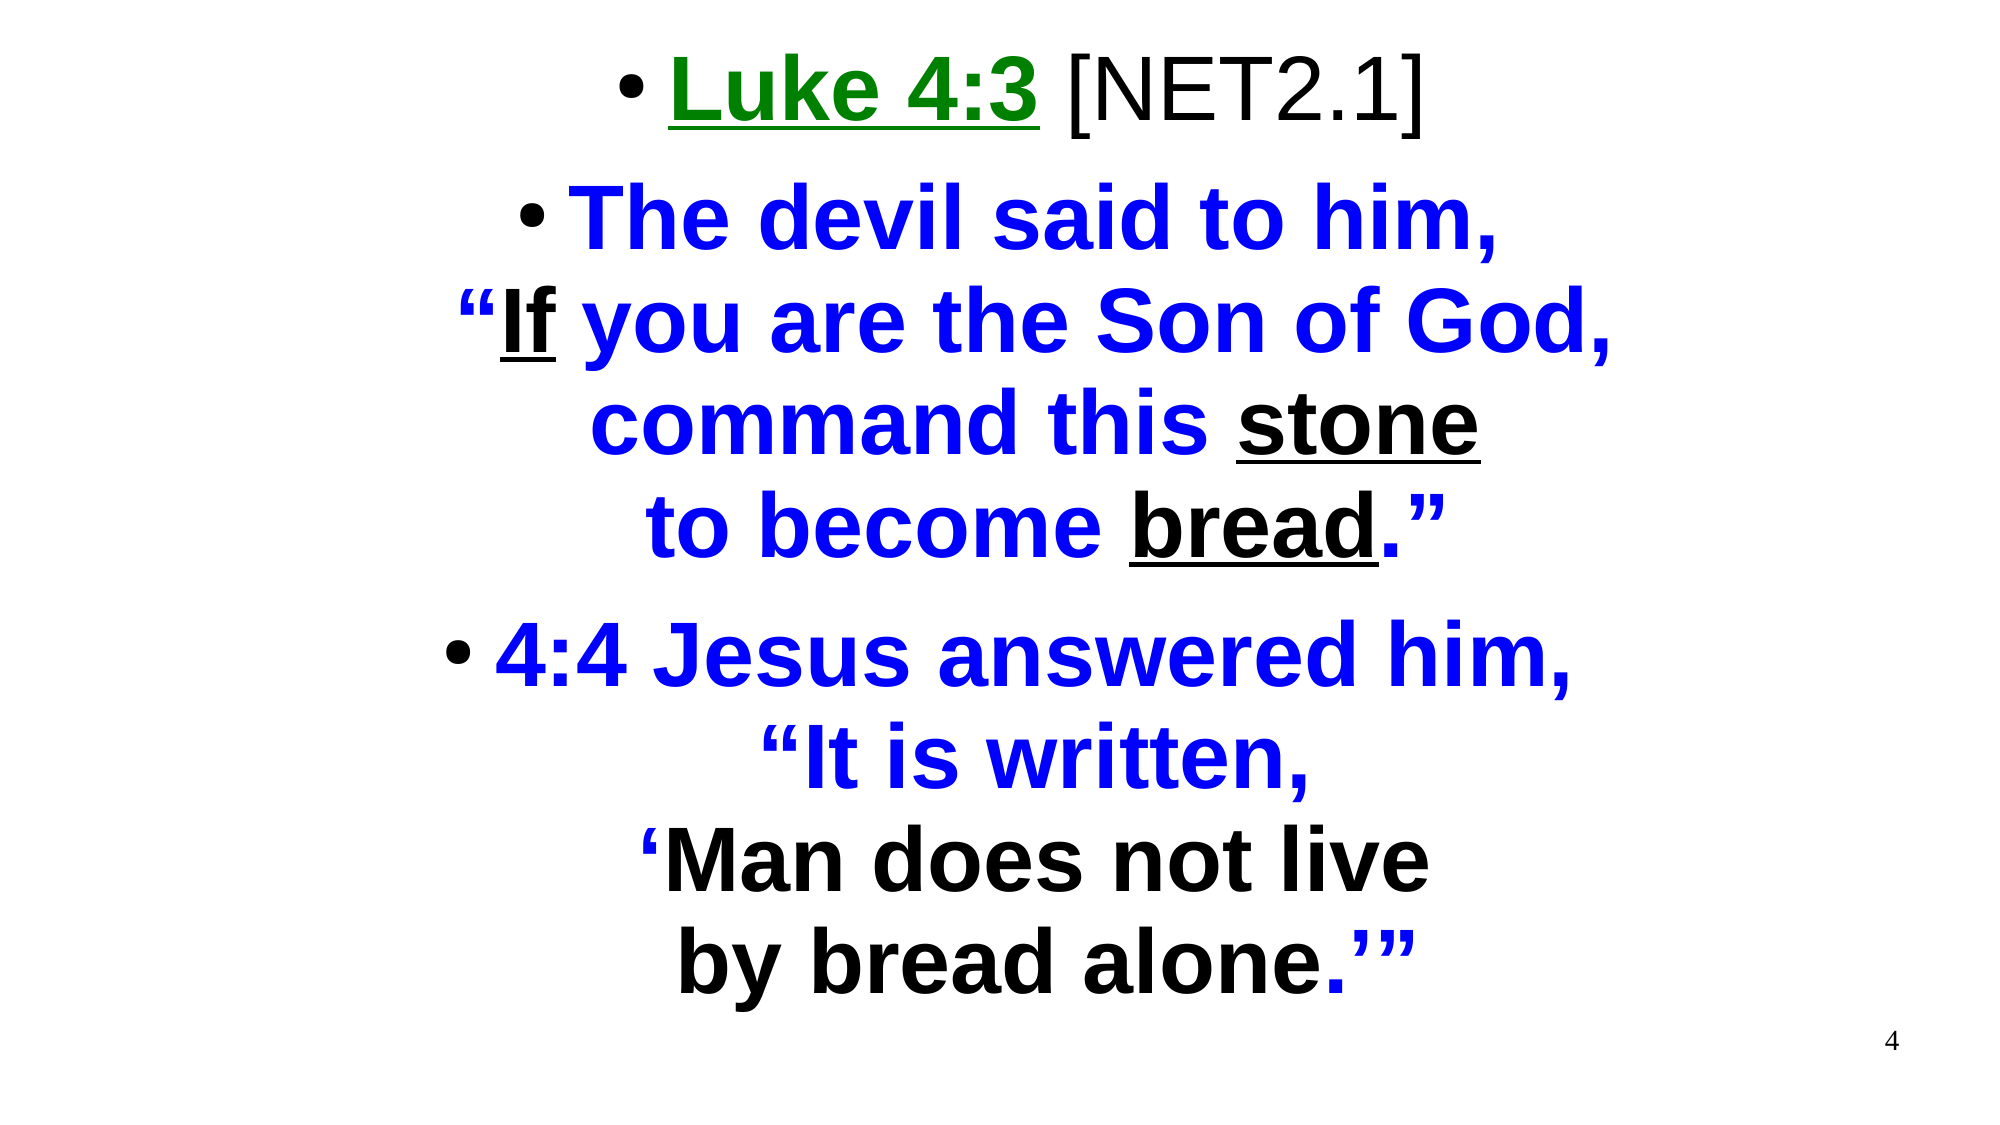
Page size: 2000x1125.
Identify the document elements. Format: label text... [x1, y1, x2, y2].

list Luke 4:3 [NET2.1] The devil said to him, “If you are the Son of God, command this stone to become bread.” 4:4 Jesus answered him, “It is written, ‘Man does not live by bread alone.’” [37, 37, 1988, 1088]
